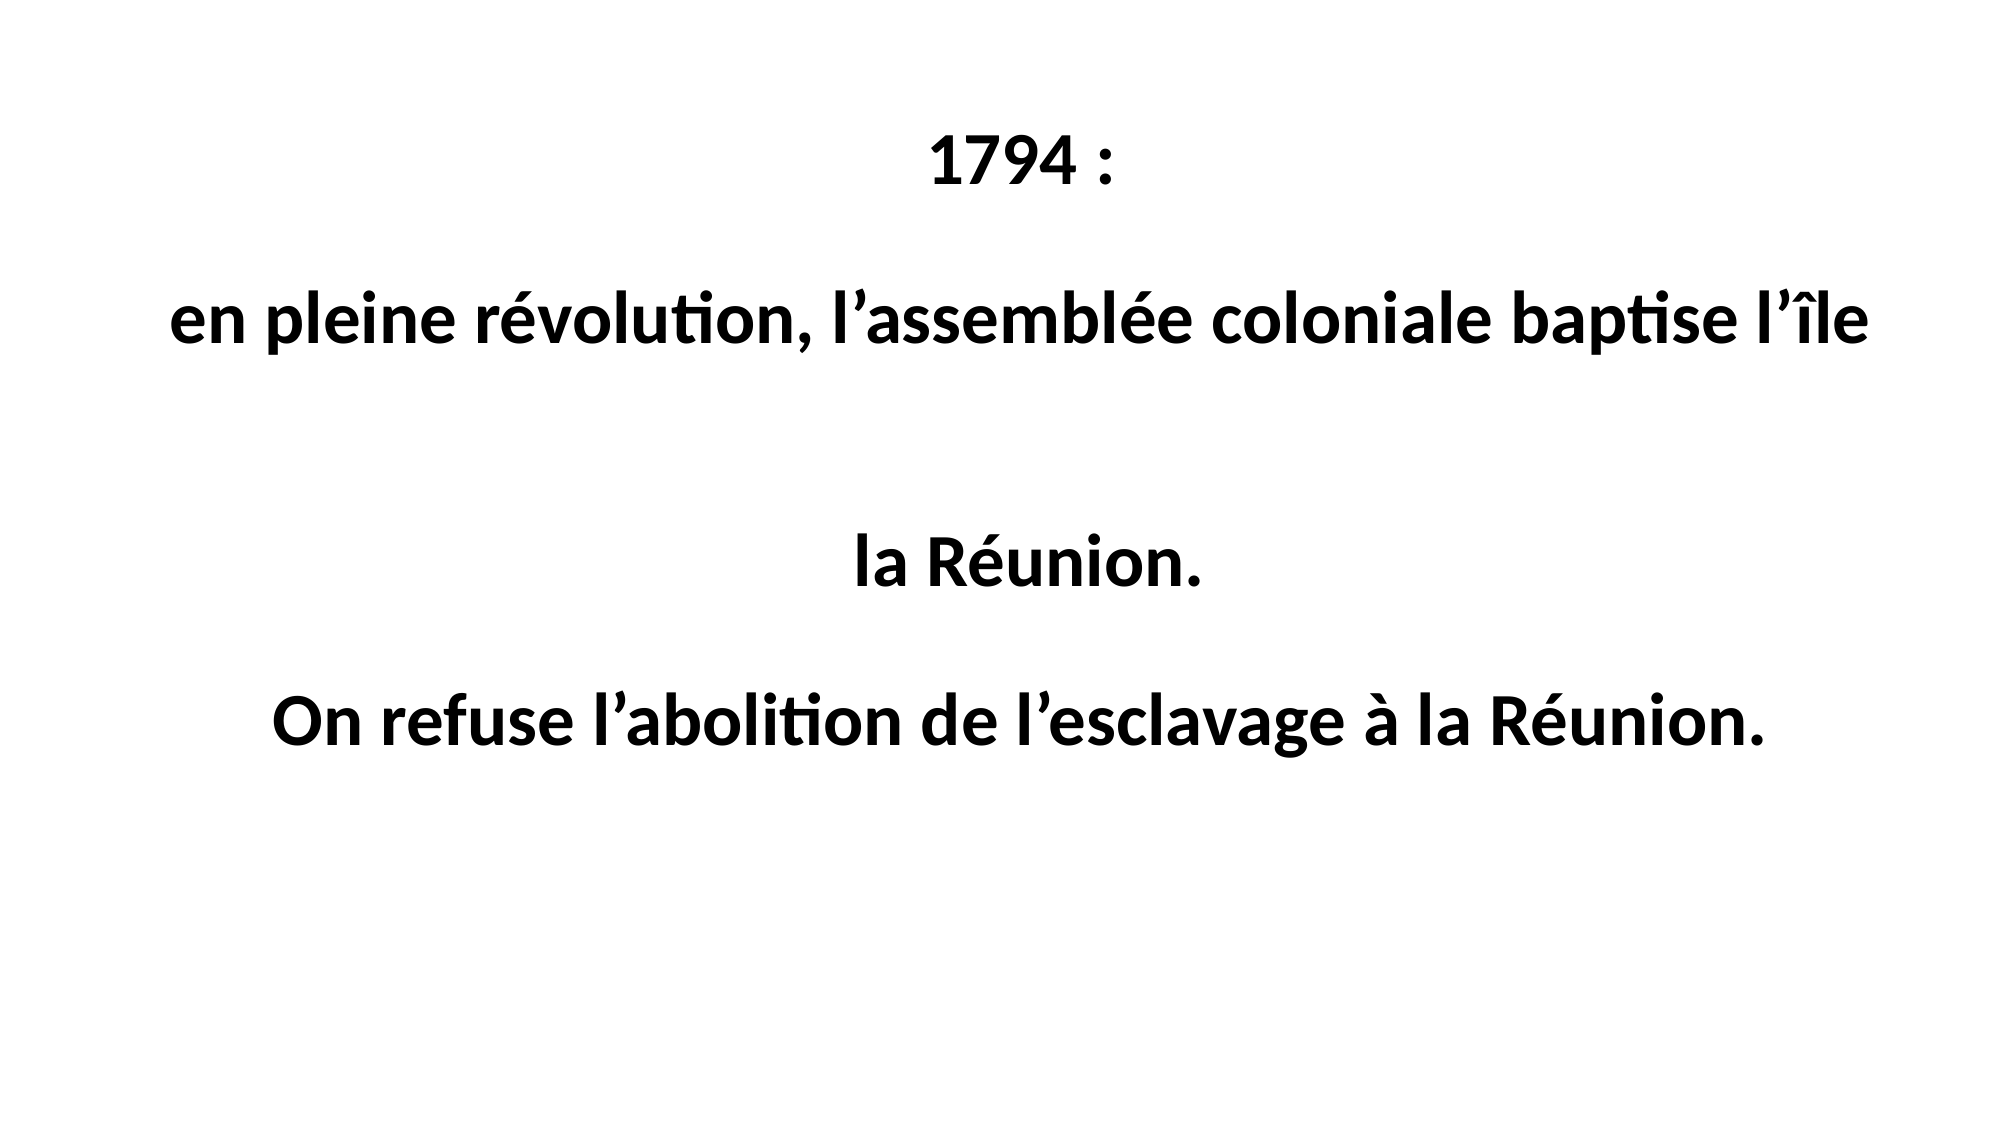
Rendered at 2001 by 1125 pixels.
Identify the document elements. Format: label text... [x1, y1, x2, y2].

text_box 1794 : en pleine révolution, l’assemblée coloniale baptise l’île la Réunion. On refuse l’abolition de l’esclavage à la Réunion. [128, 121, 1914, 946]
